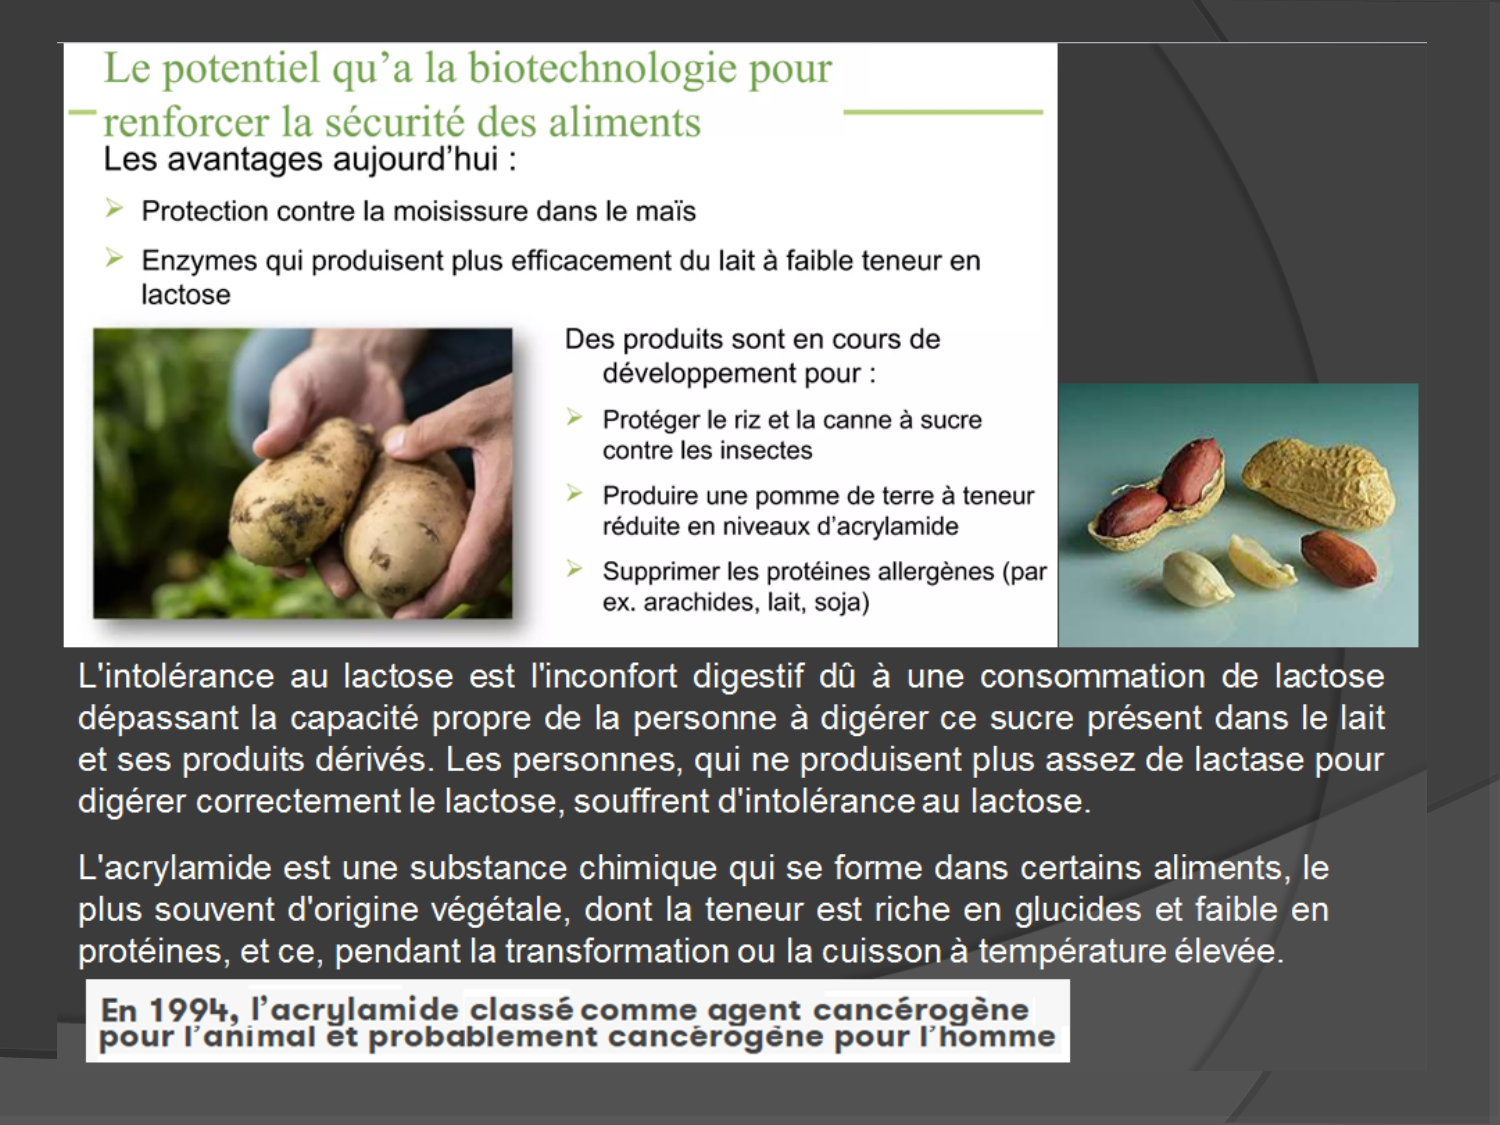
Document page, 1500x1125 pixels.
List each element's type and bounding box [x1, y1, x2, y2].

picture [57, 42, 1427, 1071]
